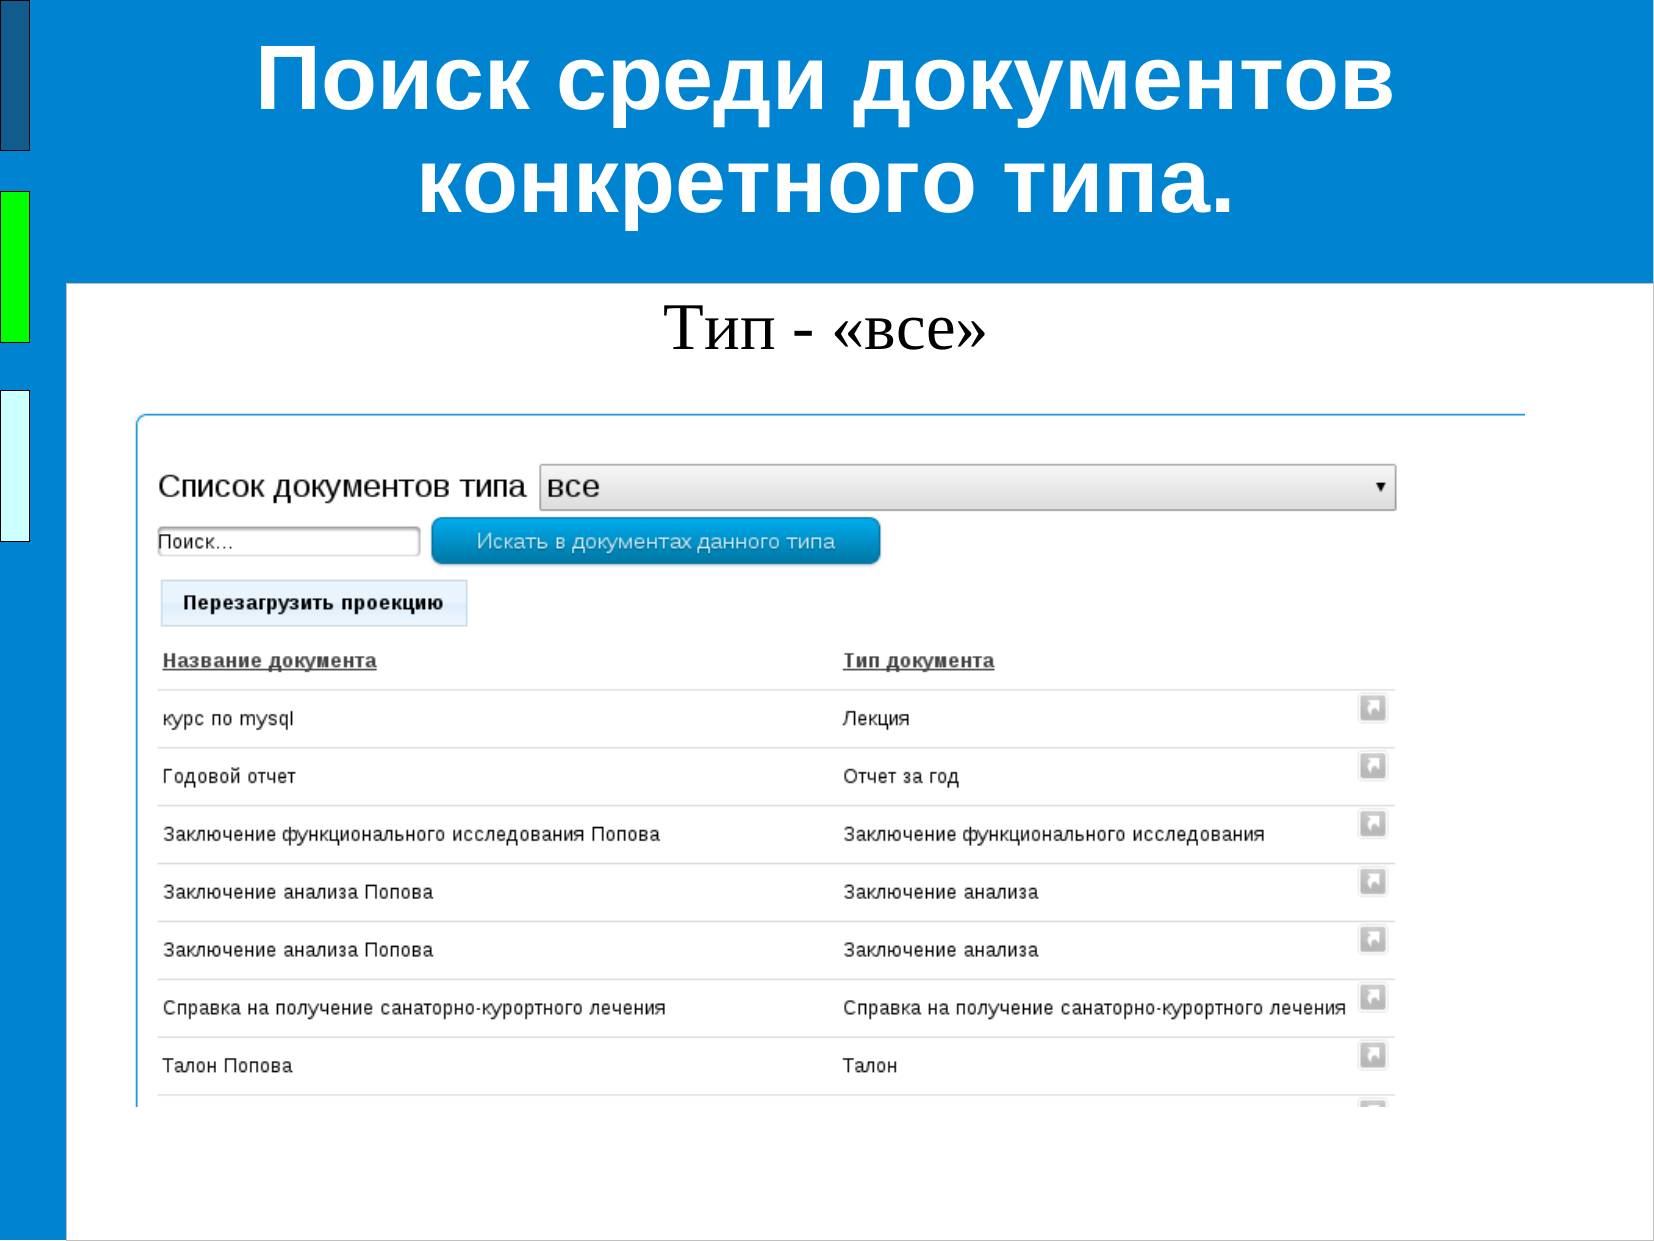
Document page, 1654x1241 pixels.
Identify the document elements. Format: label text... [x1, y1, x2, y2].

subtitle Тип - «все» [82, 290, 1571, 1094]
picture [119, 397, 1525, 1107]
title Поиск среди документов конкретного типа. [82, 26, 1571, 232]
